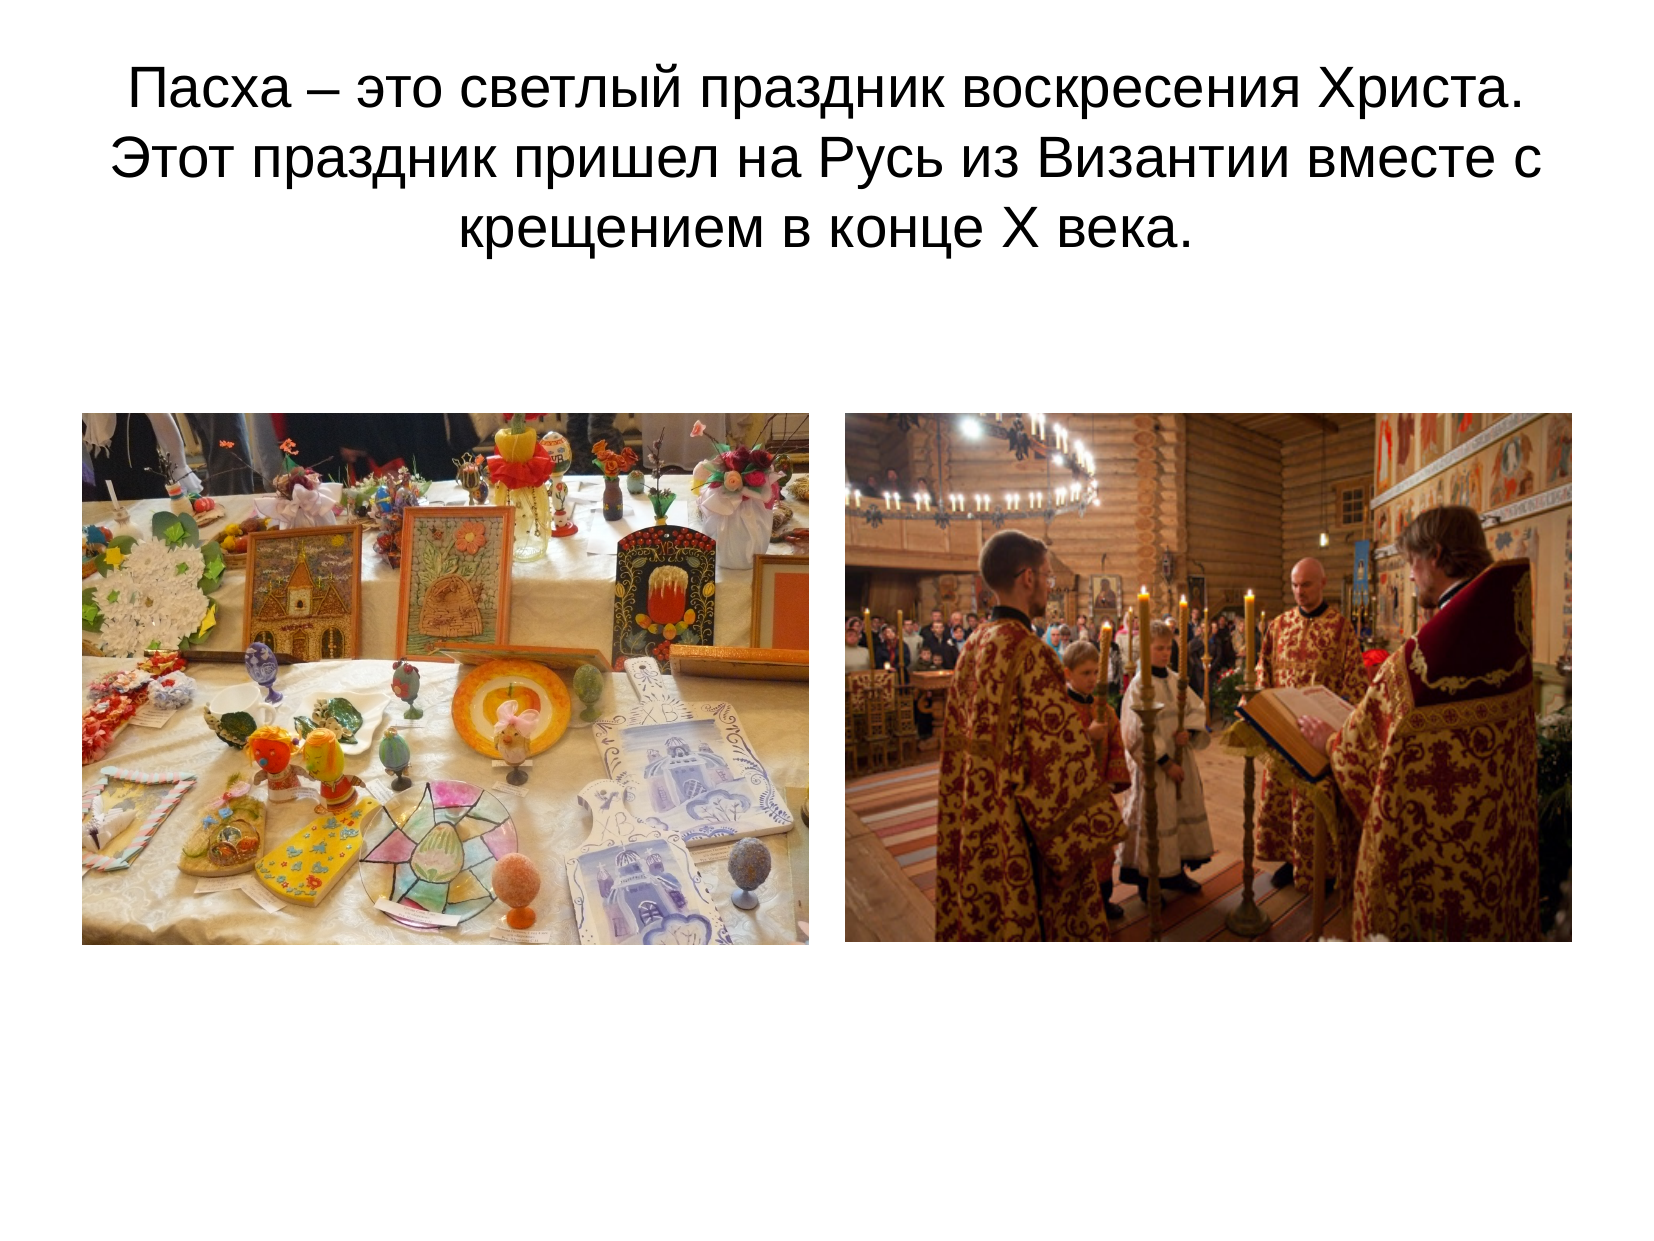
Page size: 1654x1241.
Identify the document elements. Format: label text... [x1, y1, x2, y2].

picture [845, 413, 1572, 942]
picture [82, 413, 809, 945]
title Пасха – это светлый праздник воскресения Христа. Этот праздник пришел на Русь из Византии вместе с крещением в конце X века. [82, 49, 1571, 257]
